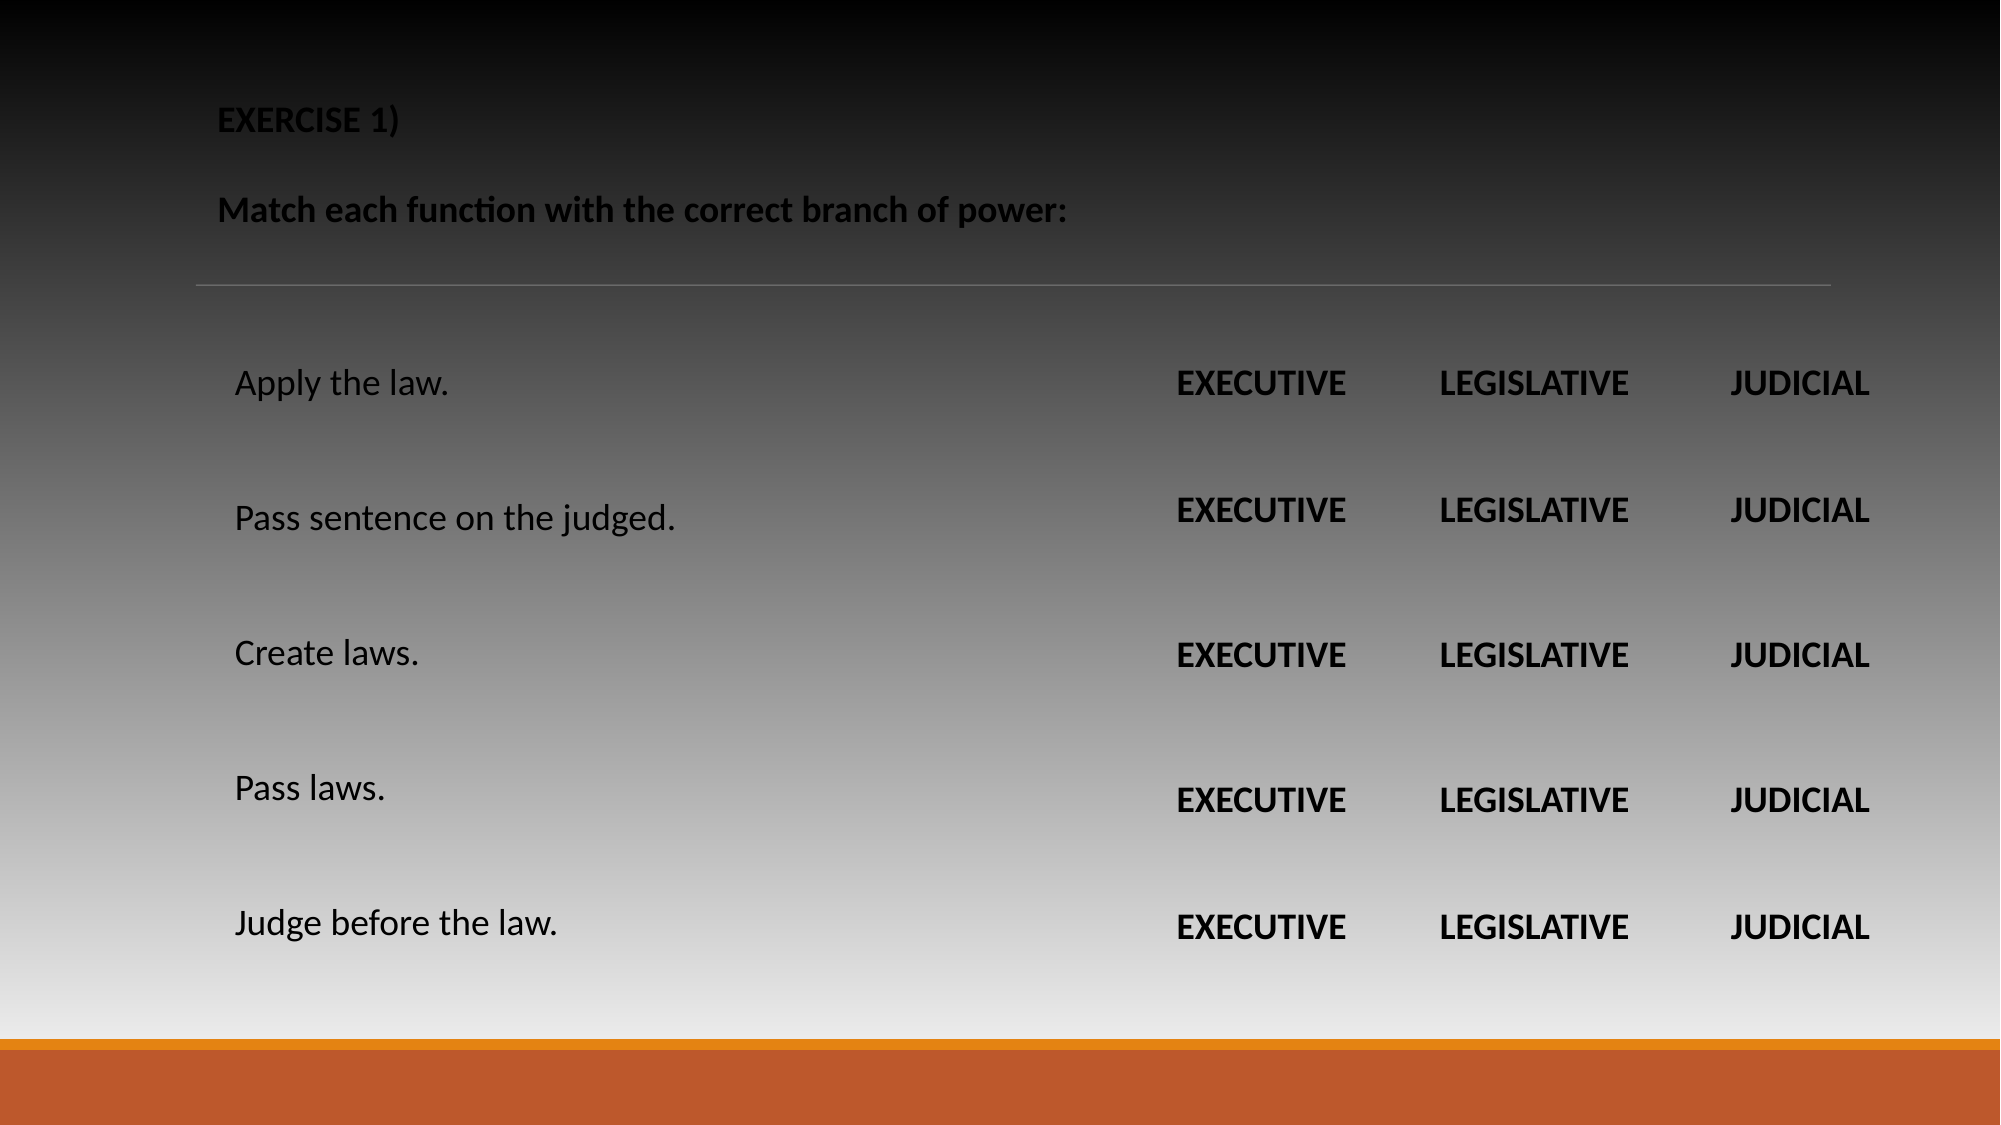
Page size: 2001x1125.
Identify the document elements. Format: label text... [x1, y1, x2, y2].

text_box Apply the law. Pass sentence on the judged. Create laws. Pass laws. Judge before the law. [219, 350, 1220, 950]
text_box EXECUTIVE LEGISLATIVE JUDICIAL [1161, 478, 1896, 538]
text_box EXERCISE 1) Match each function with the correct branch of power: [202, 87, 1084, 238]
text_box EXECUTIVE LEGISLATIVE JUDICIAL [1161, 894, 1896, 955]
text_box EXECUTIVE LEGISLATIVE JUDICIAL [1161, 622, 1896, 683]
text_box EXECUTIVE LEGISLATIVE JUDICIAL [1161, 350, 1896, 410]
text_box EXECUTIVE LEGISLATIVE JUDICIAL [1161, 767, 1896, 828]
